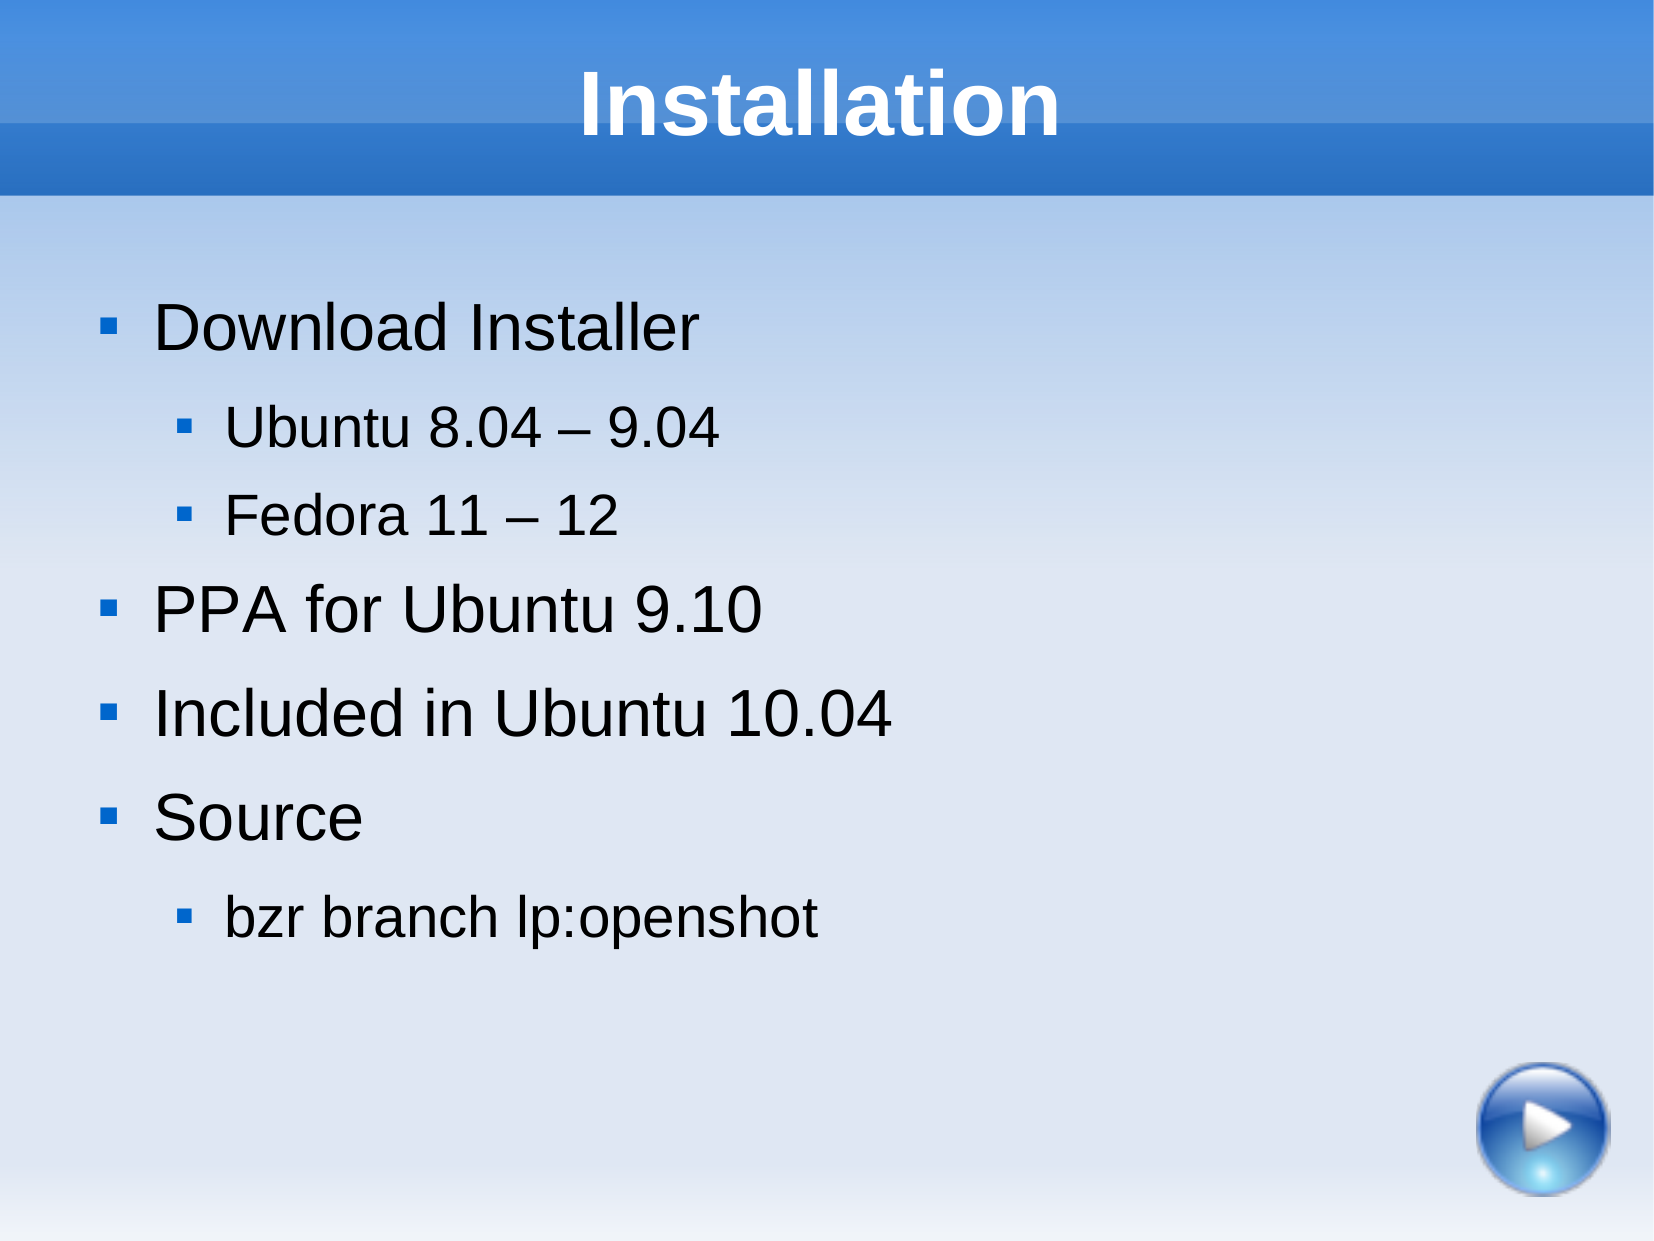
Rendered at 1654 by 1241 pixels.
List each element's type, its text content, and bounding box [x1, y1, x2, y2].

title Installation [76, 7, 1565, 200]
picture [0, 0, 1654, 1241]
list Download Installer Ubuntu 8.04 – 9.04 Fedora 11 – 12 PPA for Ubuntu 9.10 Included in Ubuntu 10.04 Source bzr branch lp:openshot [82, 290, 1571, 1094]
